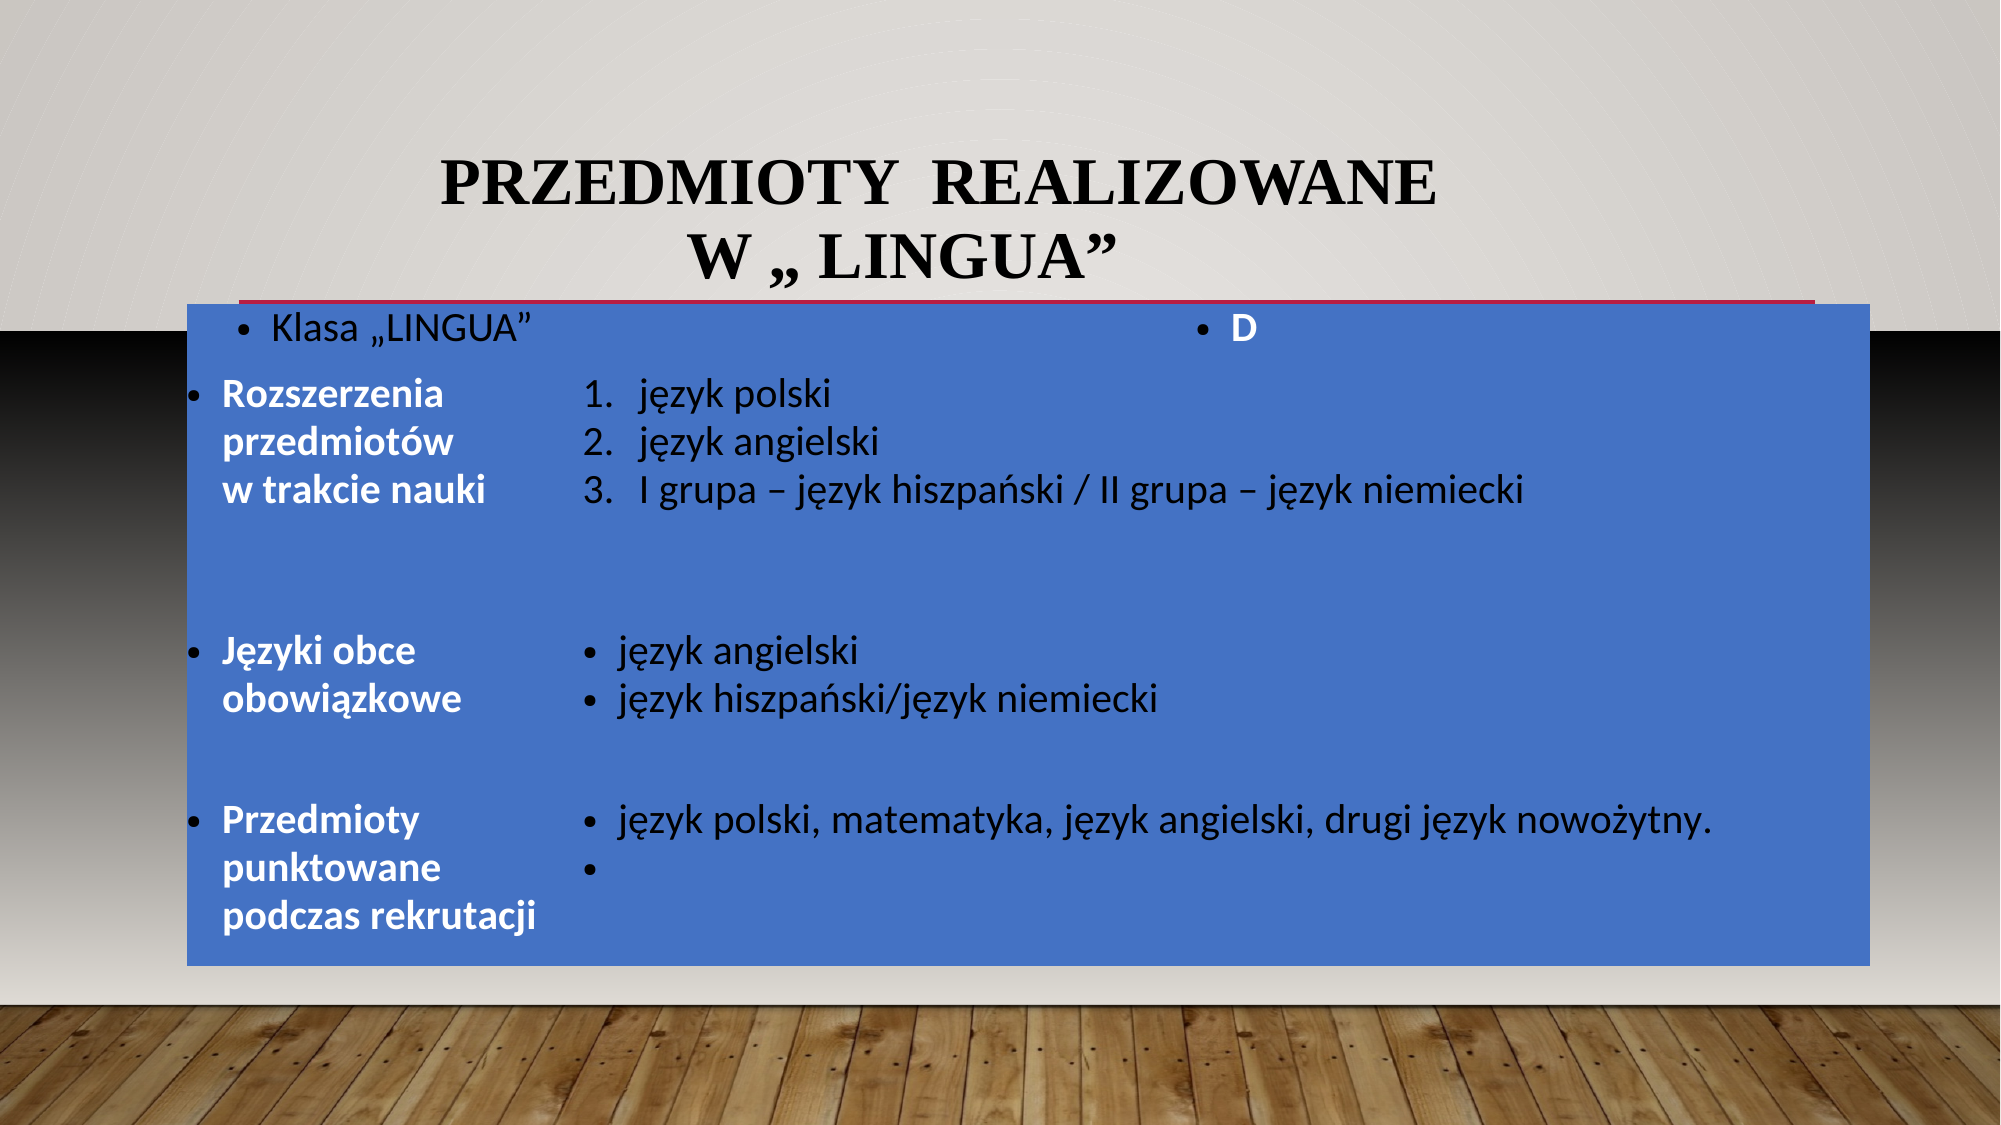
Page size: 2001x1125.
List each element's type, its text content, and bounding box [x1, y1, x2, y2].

table_cell Rozszerzenia przedmiotów w trakcie nauki [187, 370, 583, 627]
table_cell język polski, matematyka, język angielski, drugi język nowożytny. [583, 796, 1870, 966]
table_cell język angielski język hiszpański/język niemiecki [583, 627, 1870, 796]
table_header Klasa „LINGUA” [187, 304, 583, 370]
table_cell Języki obce obowiązkowe [187, 627, 583, 796]
table_cell Przedmioty punktowane podczas rekrutacji [187, 796, 583, 966]
table_cell język polski język angielski I grupa – język hiszpański / II grupa – język niemiecki [583, 370, 1870, 627]
title PRZEDMIOTY REALIZOWANE w „ lingua” [238, 131, 1814, 304]
table_header D [583, 304, 1870, 370]
